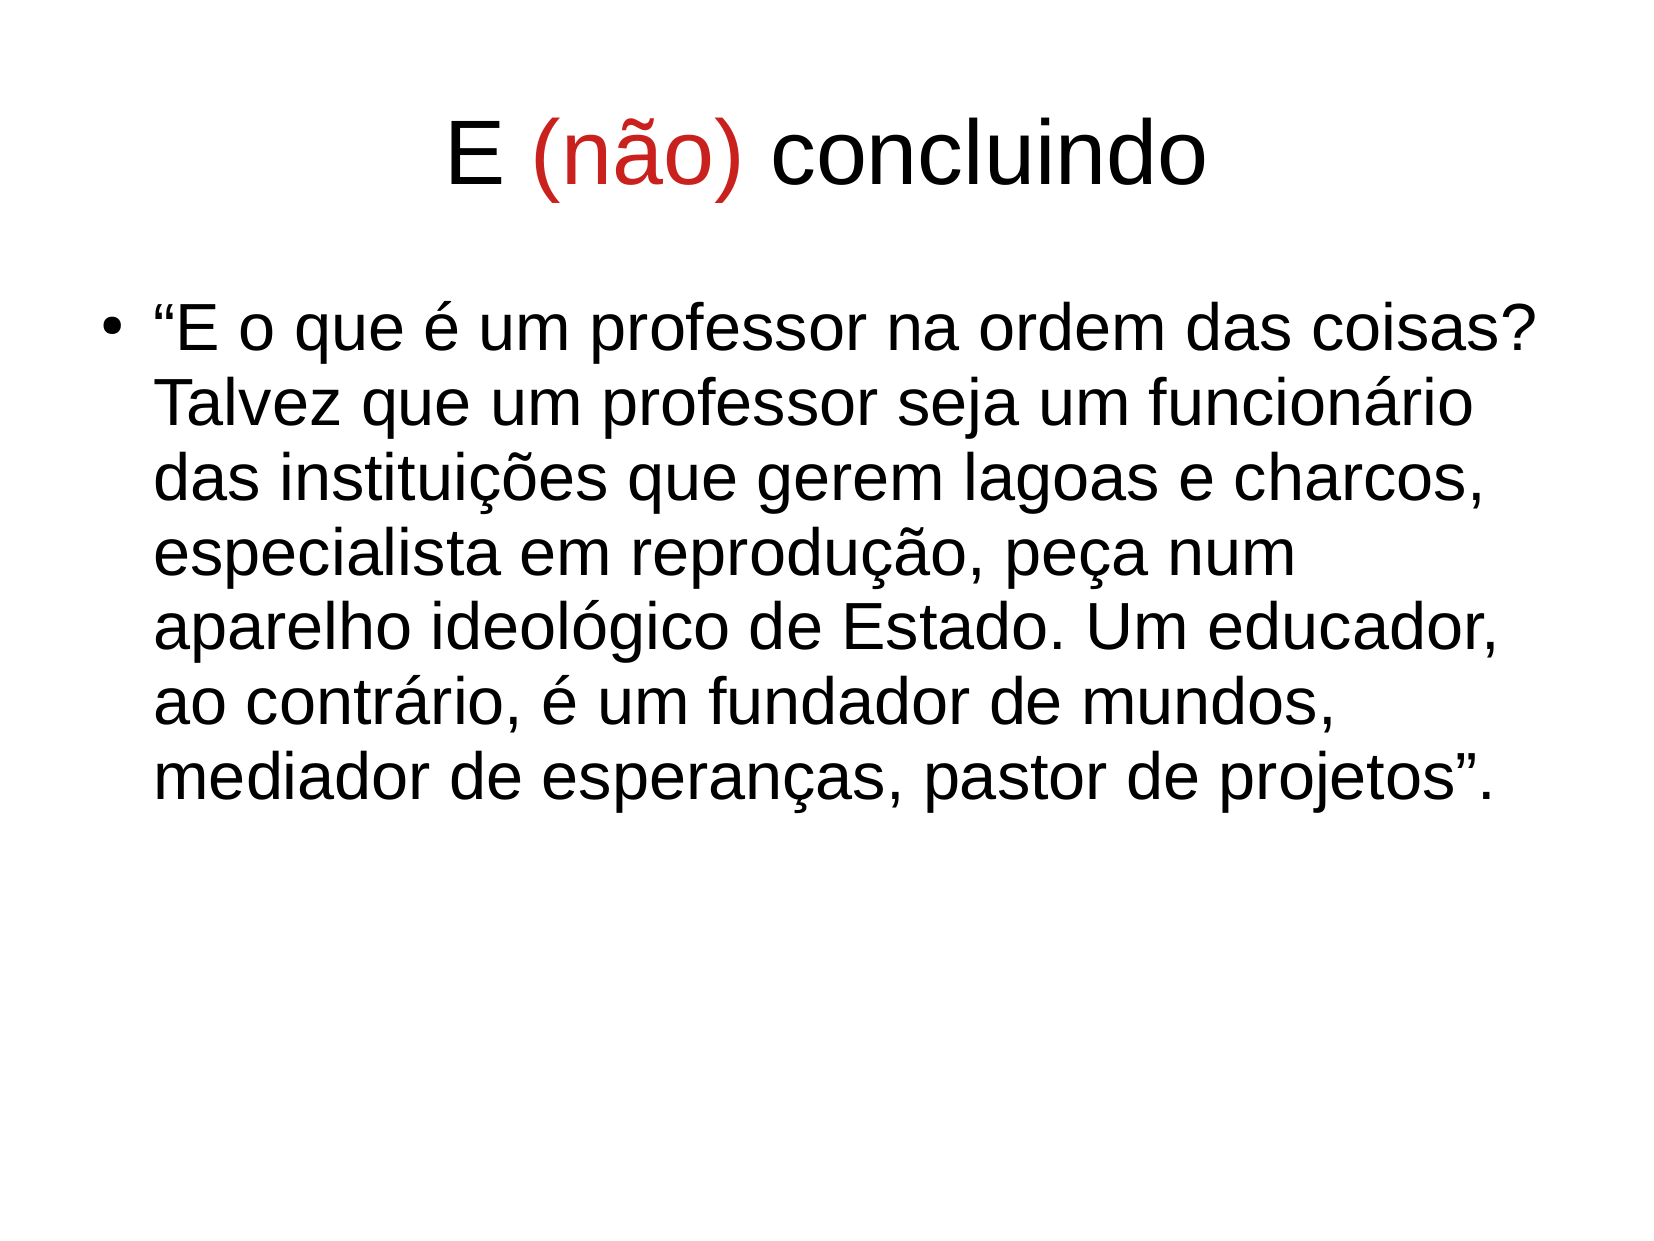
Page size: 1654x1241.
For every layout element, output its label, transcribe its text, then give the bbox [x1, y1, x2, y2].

title E (não) concluindo [82, 49, 1571, 257]
list “E o que é um professor na ordem das coisas? Talvez que um professor seja um funcionário das instituições que gerem lagoas e charcos, especialista em reprodução, peça num aparelho ideológico de Estado. Um educador, ao contrário, é um fundador de mundos, mediador de esperanças, pastor de projetos”. [82, 290, 1571, 1010]
